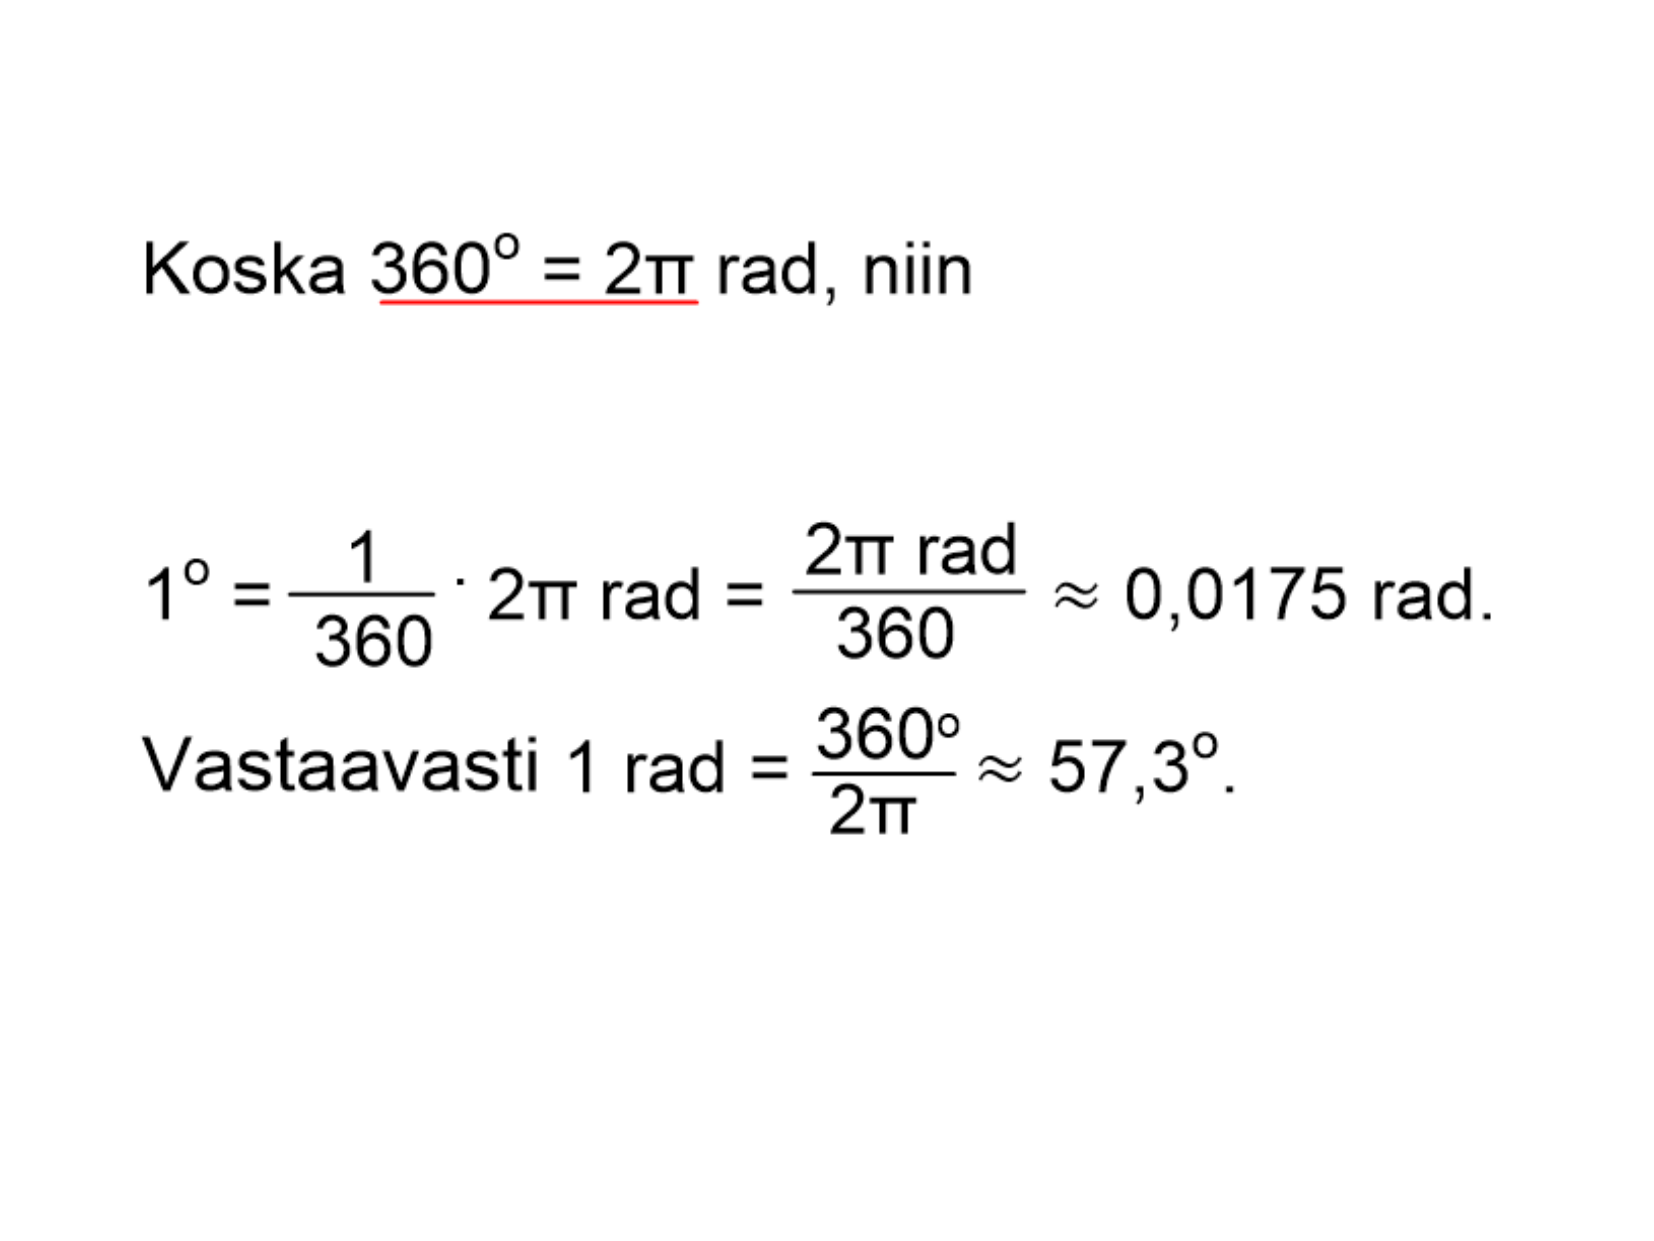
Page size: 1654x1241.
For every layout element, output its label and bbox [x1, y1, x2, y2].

picture [82, 165, 1547, 877]
